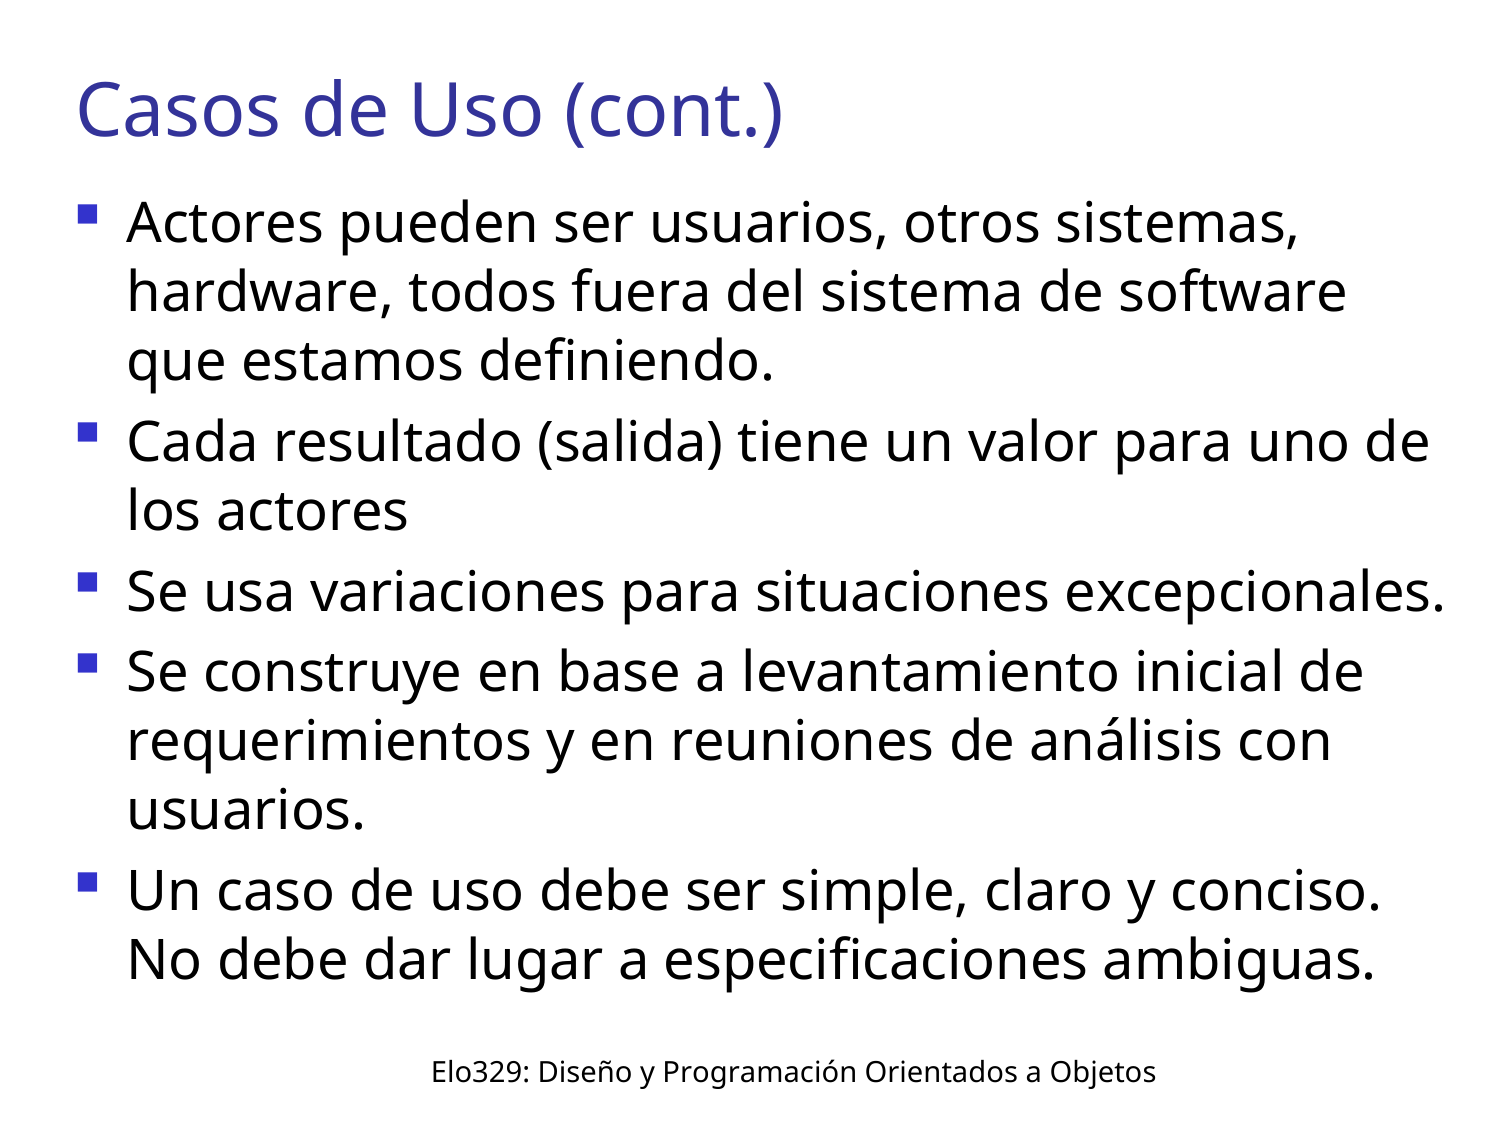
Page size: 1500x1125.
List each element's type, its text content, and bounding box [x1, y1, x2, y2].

title Casos de Uso (cont.)‏ [75, 25, 1449, 187]
list Actores pueden ser usuarios, otros sistemas, hardware, todos fuera del sistema de software que estamos definiendo. Cada resultado (salida) tiene un valor para uno de los actores Se usa variaciones para situaciones excepcionales. Se construye en base a levantamiento inicial de requerimientos y en reuniones de análisis con usuarios. Un caso de uso debe ser simple, claro y conciso. No debe dar lugar a especificaciones ambiguas. [75, 187, 1451, 1043]
